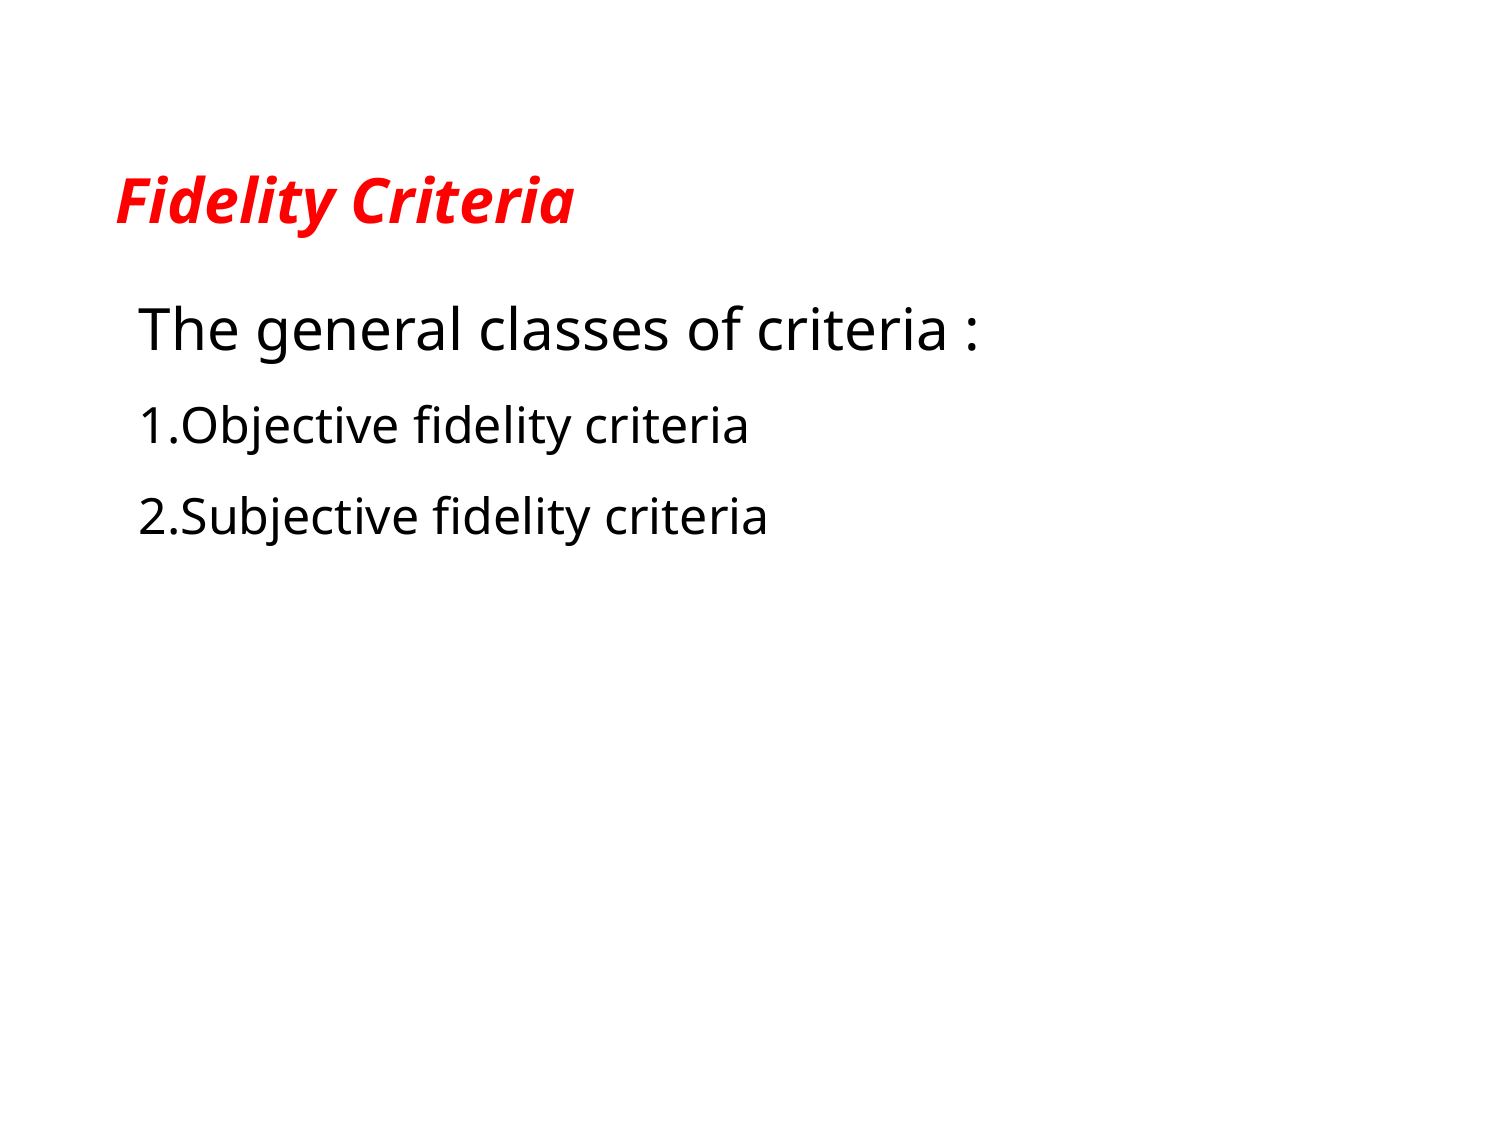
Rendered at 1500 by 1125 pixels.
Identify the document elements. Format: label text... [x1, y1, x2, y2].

text_box The general classes of criteria : Objective fidelity criteria Subjective fidelity criteria [123, 284, 1306, 553]
text_box Fidelity Criteria [101, 55, 1377, 244]
